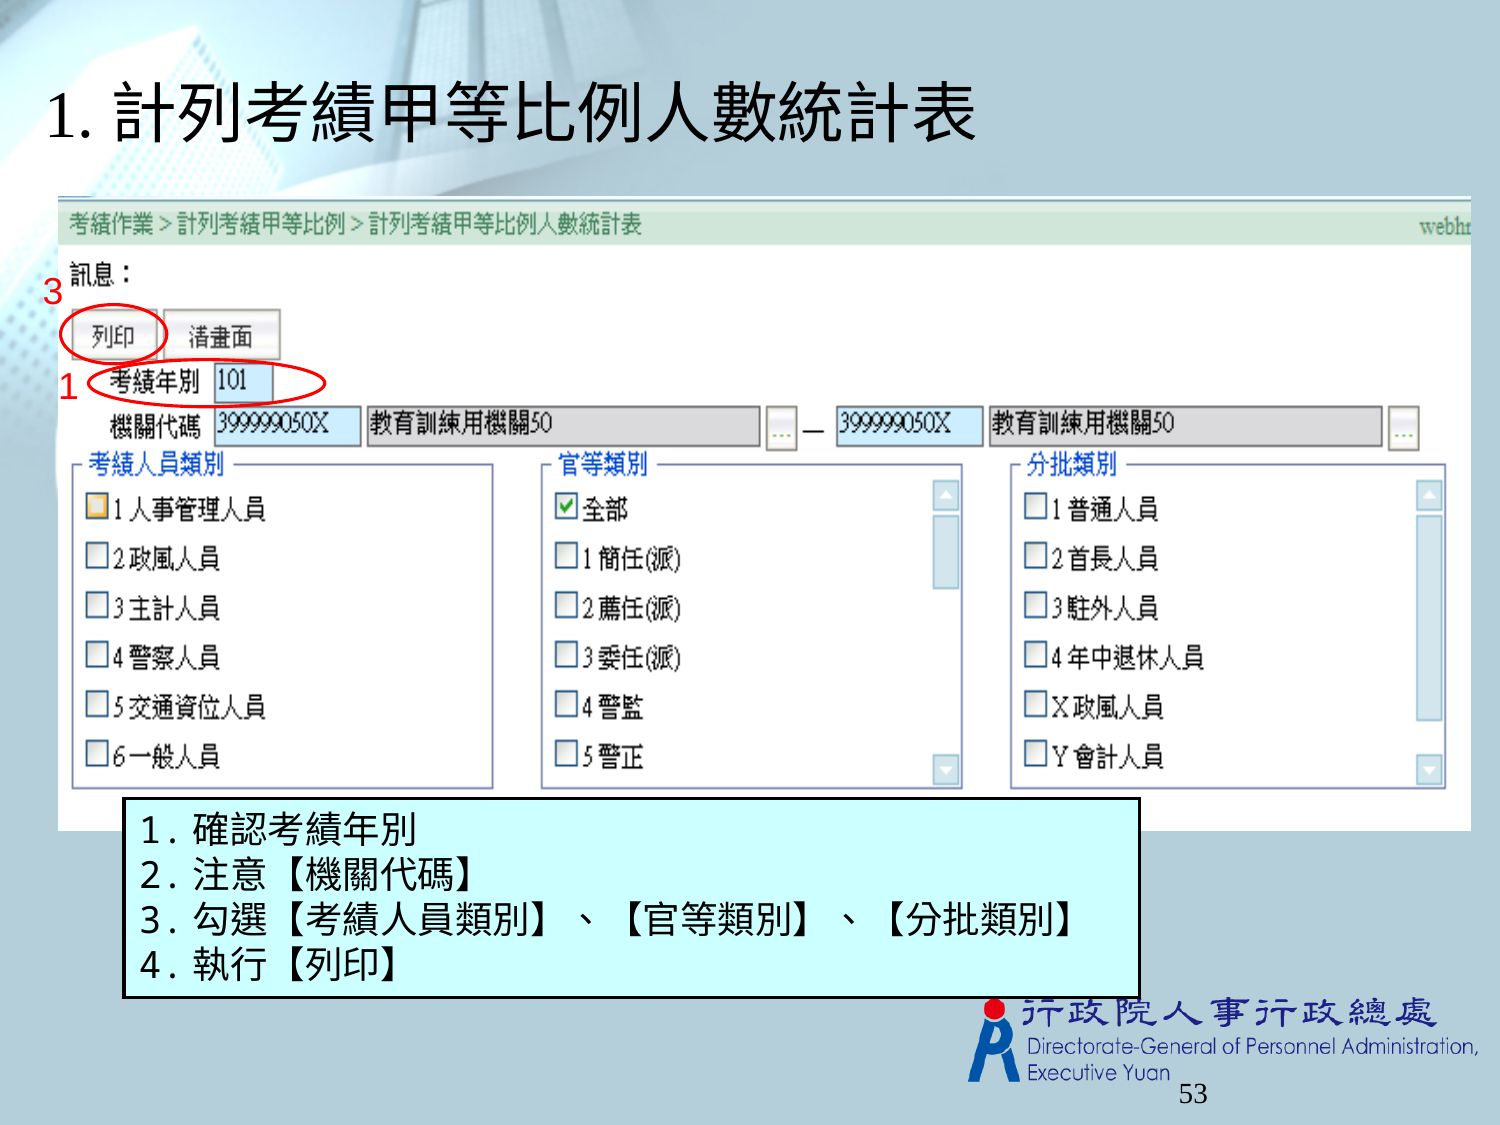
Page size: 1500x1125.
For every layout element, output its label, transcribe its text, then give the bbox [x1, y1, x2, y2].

picture [63, 307, 165, 362]
text_box 3 [29, 267, 77, 313]
picture [93, 364, 113, 374]
text_box 1.計列考績甲等比例人數統計表 [29, 55, 1459, 167]
picture [93, 362, 323, 405]
picture [58, 313, 82, 361]
text_box 1.確認考績年別 2.注意【機關代碼】 3.勾選【考績人員類別】、【官等類別】、【分批類別】 4.執行【列印】 [123, 798, 1140, 998]
text_box 1 [44, 361, 93, 407]
text_box [1163, 1066, 1477, 1125]
picture [58, 196, 1471, 831]
